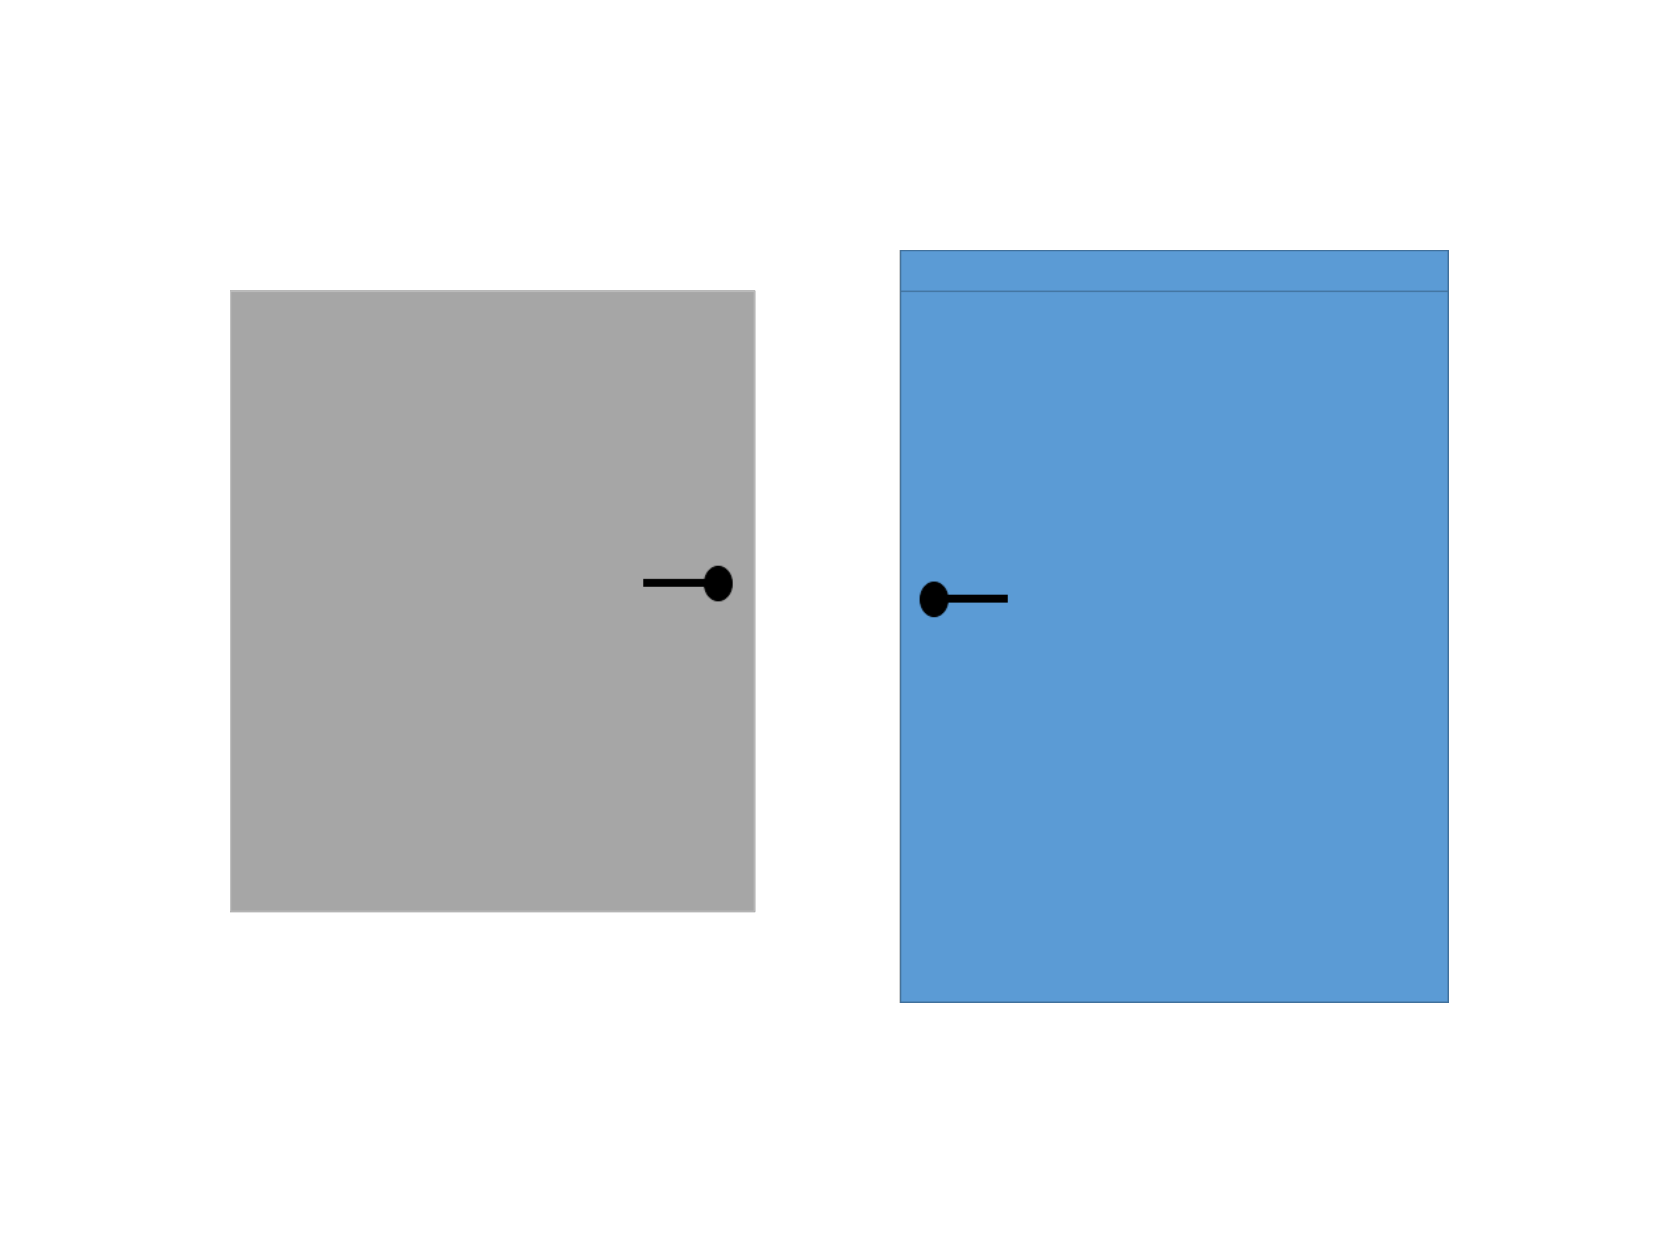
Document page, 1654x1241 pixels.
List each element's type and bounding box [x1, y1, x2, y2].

picture [230, 250, 1449, 1004]
